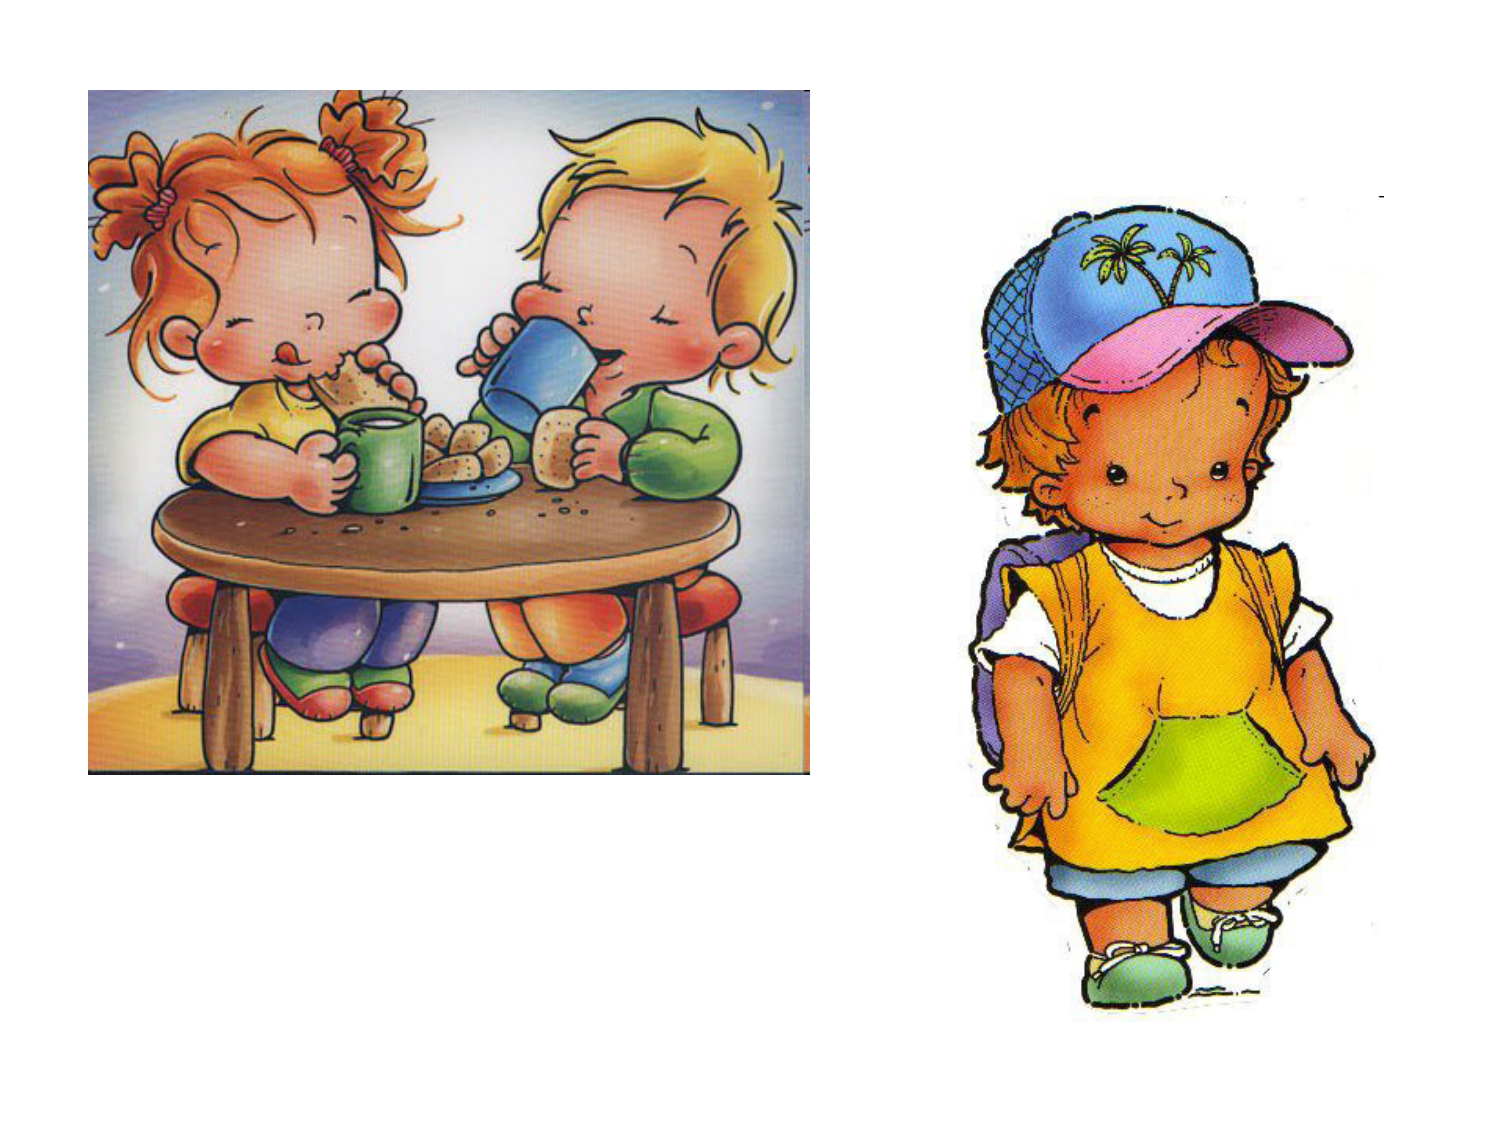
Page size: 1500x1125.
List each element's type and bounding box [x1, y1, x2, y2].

picture [88, 90, 810, 775]
picture [950, 196, 1384, 1030]
